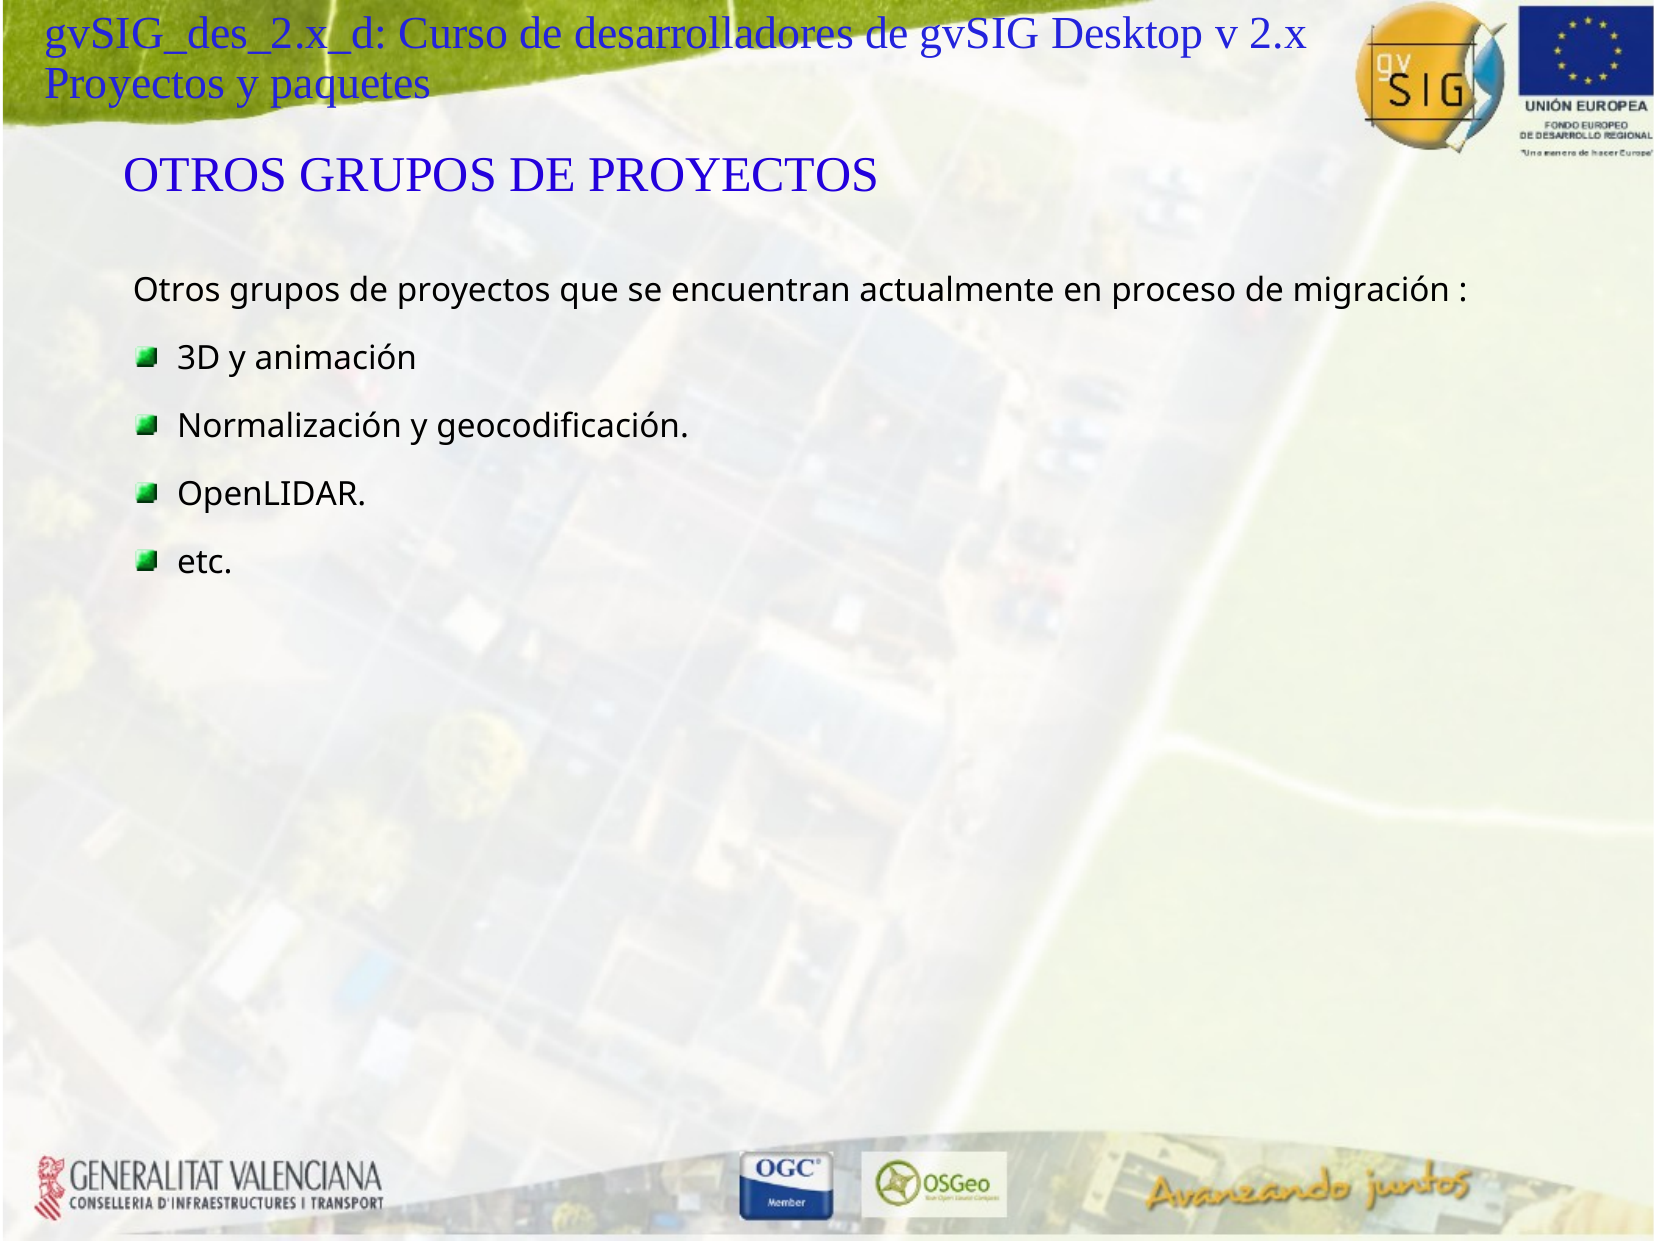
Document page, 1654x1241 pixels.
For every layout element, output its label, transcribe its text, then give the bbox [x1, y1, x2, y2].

picture [2, 0, 1654, 1241]
text_box Otros grupos de proyectos que se encuentran actualmente en proceso de migración : 3D y animación Normalización y geocodificación. OpenLIDAR. etc. [118, 236, 1506, 1063]
title OTROS GRUPOS DE PROYECTOS [124, 100, 1453, 236]
